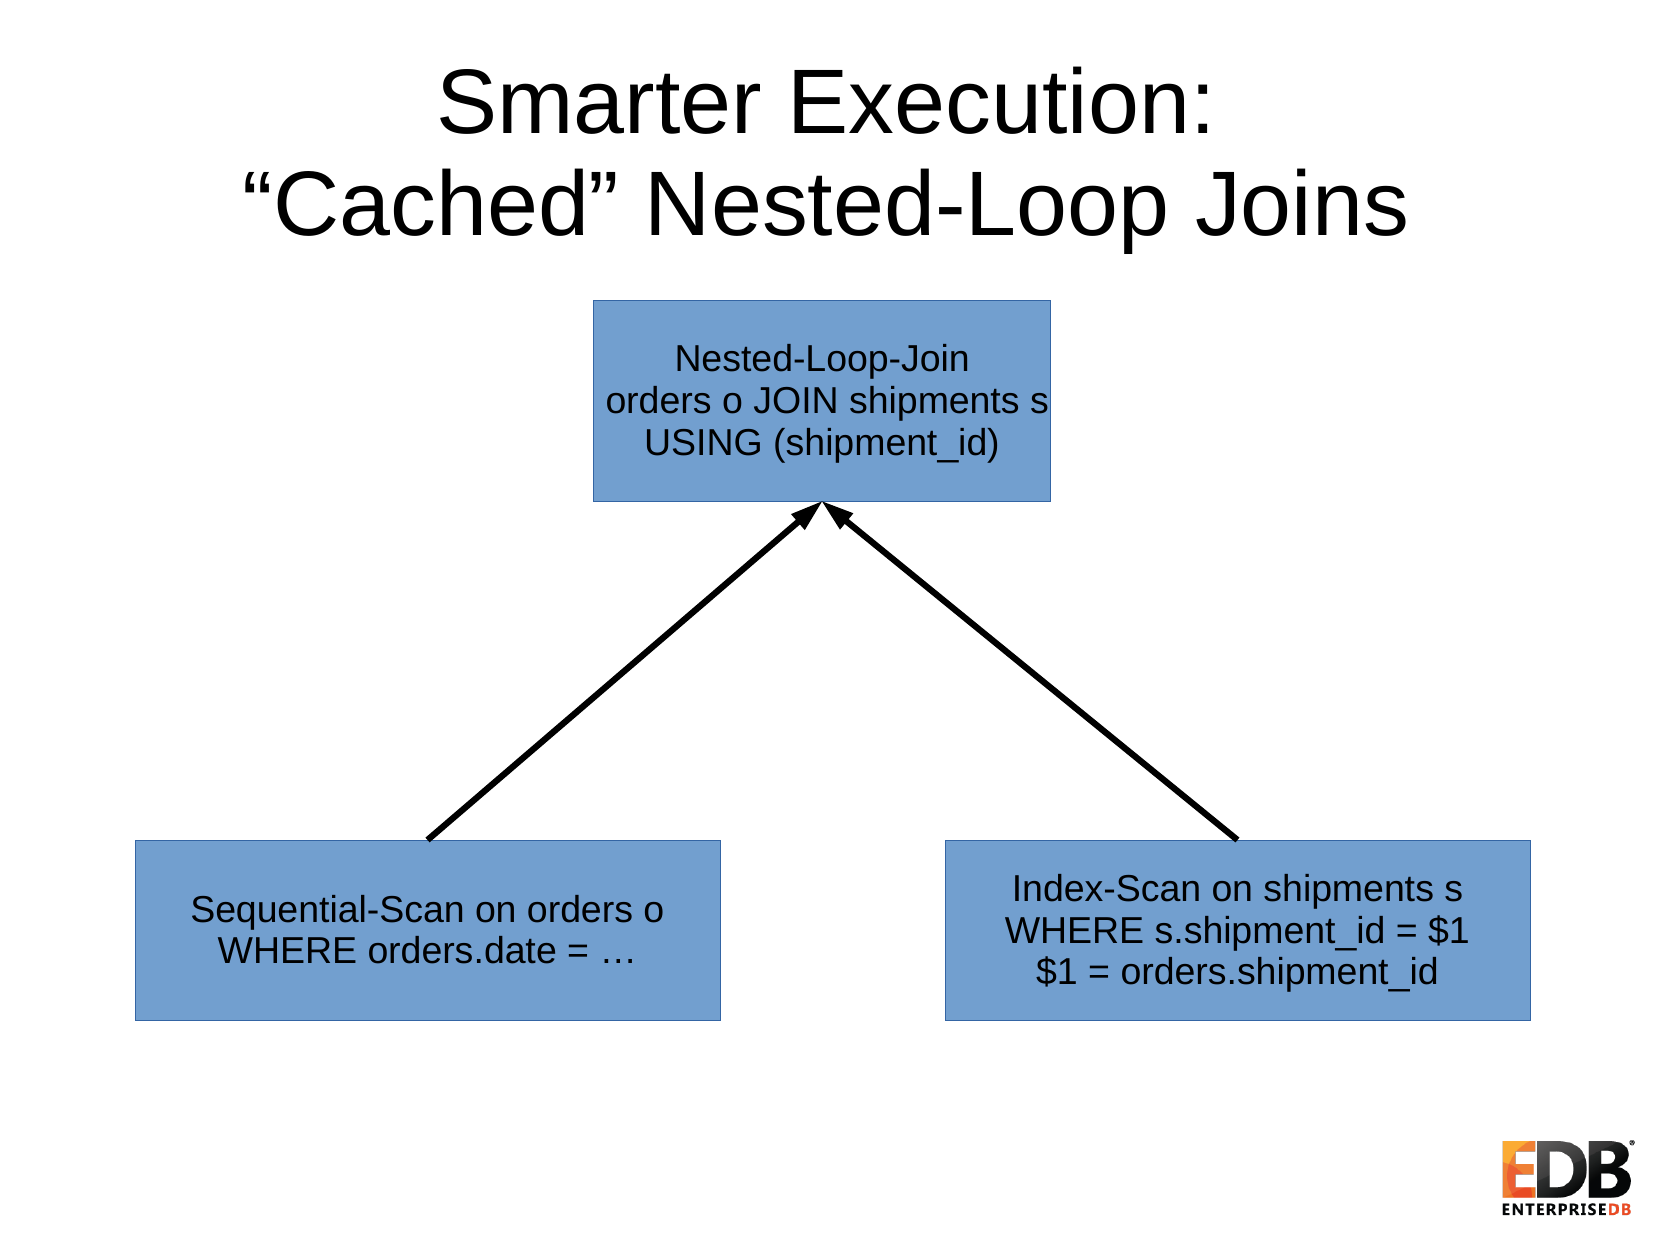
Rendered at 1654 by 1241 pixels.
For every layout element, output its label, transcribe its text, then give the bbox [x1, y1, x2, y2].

title Smarter Execution: “Cached” Nested-Loop Joins [82, 49, 1571, 257]
text_box Sequential-Scan on orders o WHERE orders.date = … [135, 840, 721, 1021]
text_box Nested-Loop-Join orders o JOIN shipments s USING (shipment_id) [593, 300, 1051, 502]
picture [1500, 1136, 1636, 1216]
text_box Index-Scan on shipments s WHERE s.shipment_id = $1 $1 = orders.shipment_id [945, 840, 1531, 1021]
